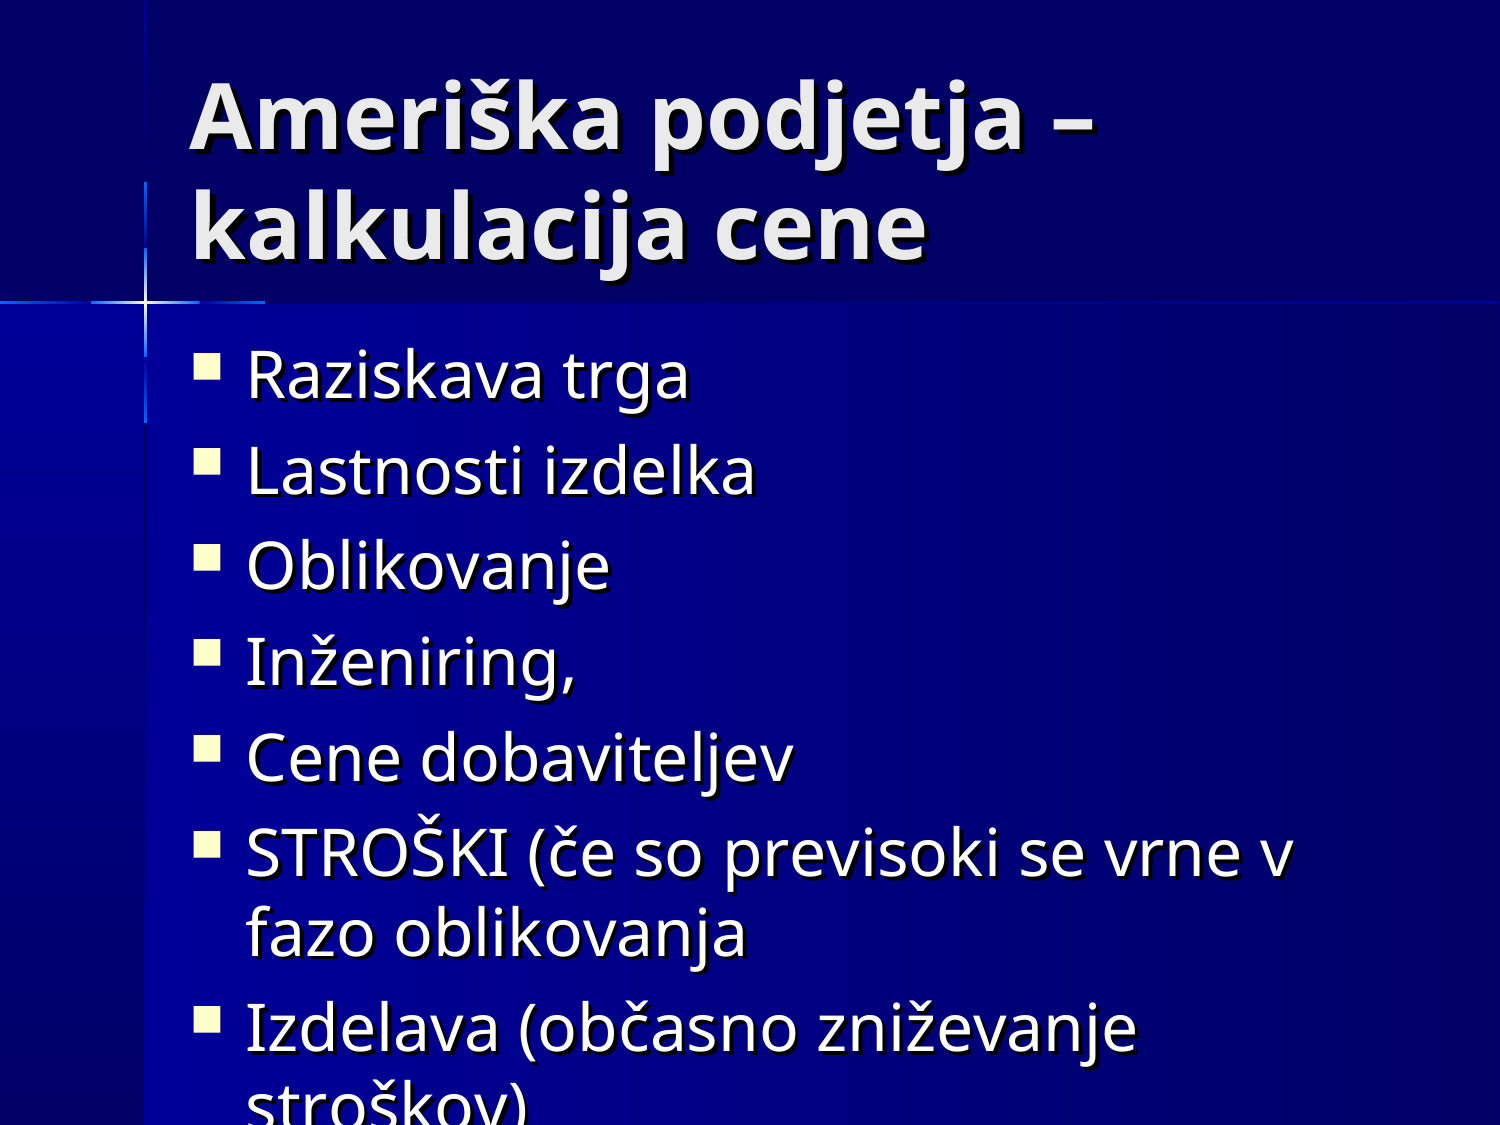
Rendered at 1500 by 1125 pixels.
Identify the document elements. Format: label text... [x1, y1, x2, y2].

title Ameriška podjetja –kalkulacija cene [174, 49, 1413, 285]
list Raziskava trga Lastnosti izdelka Oblikovanje Inženiring, Cene dobaviteljev STROŠKI (če so previsoki se vrne v fazo oblikovanja Izdelava (občasno zniževanje stroškov) [174, 324, 1413, 1080]
